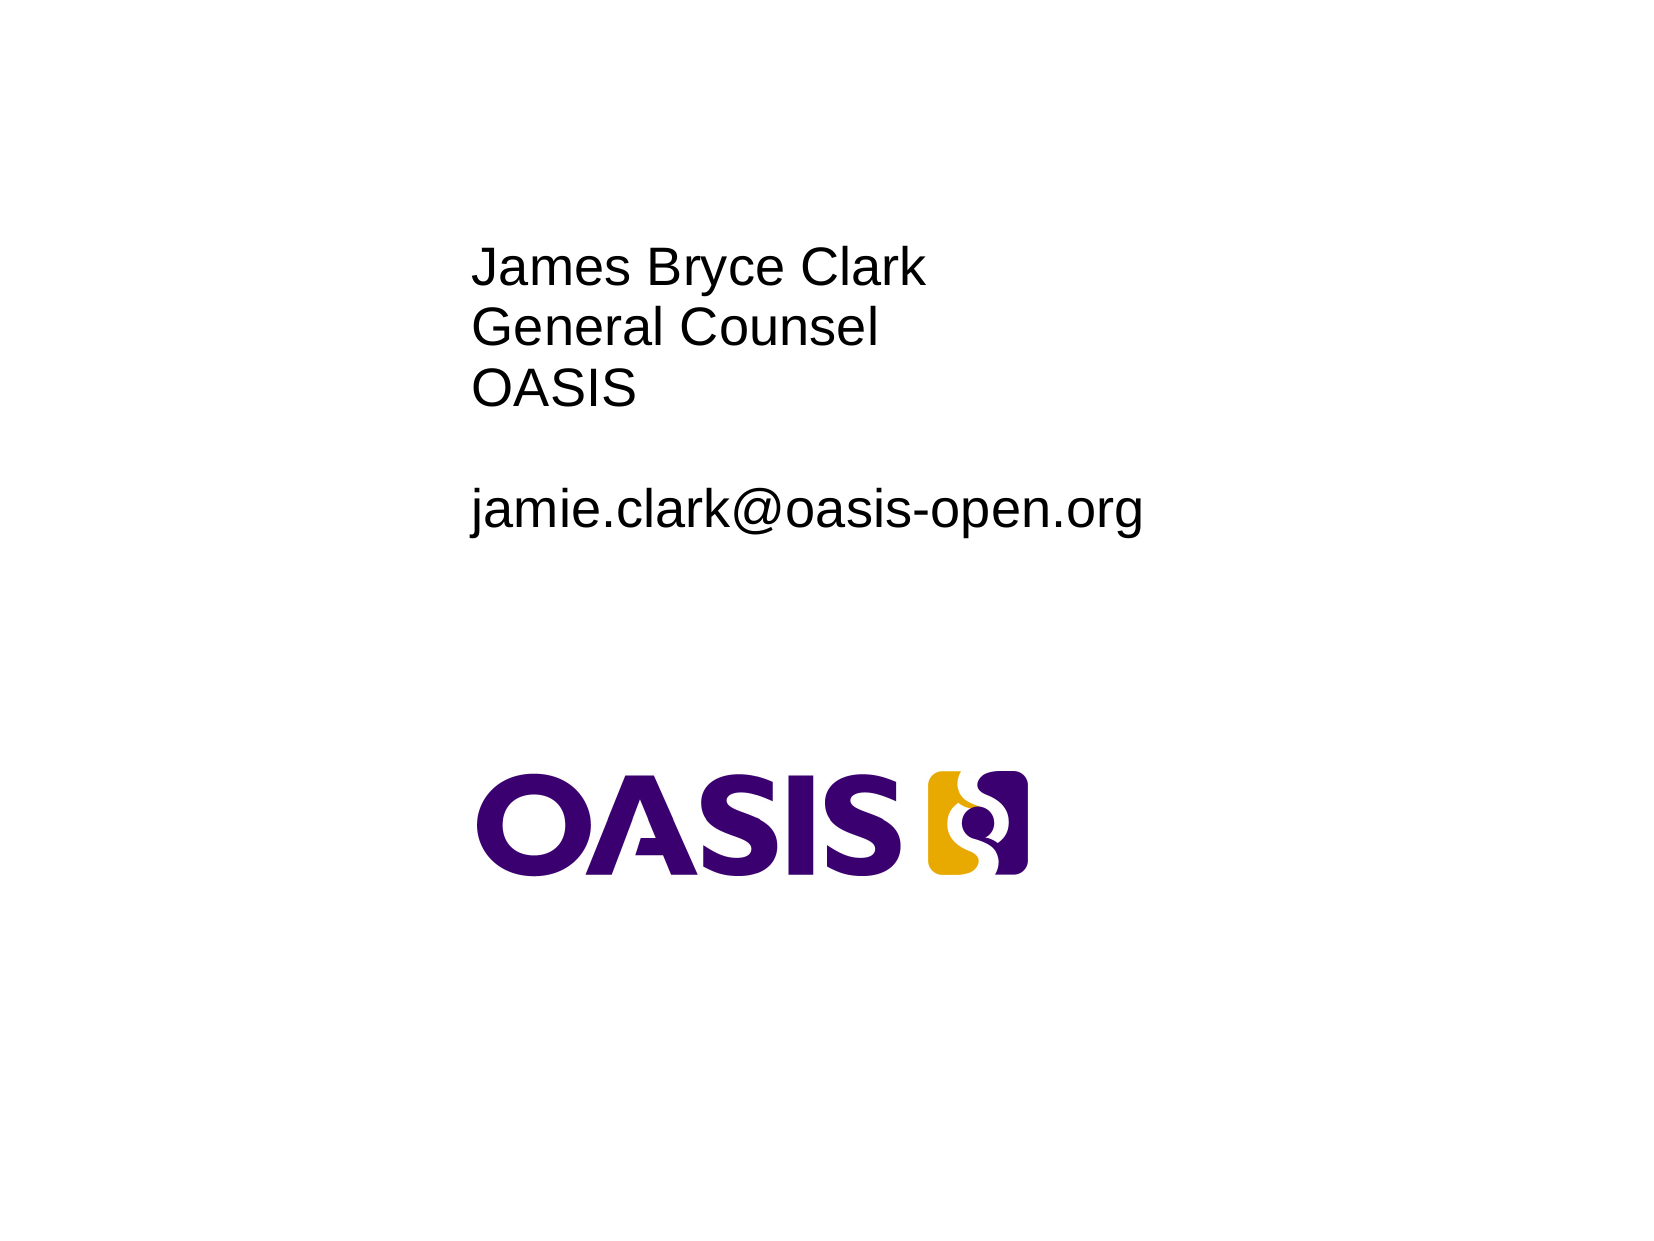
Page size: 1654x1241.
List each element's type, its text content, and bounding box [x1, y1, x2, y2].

picture [460, 741, 1052, 897]
text_box James Bryce Clark General Counsel OASIS jamie.clark@oasis-open.org [457, 228, 1293, 680]
